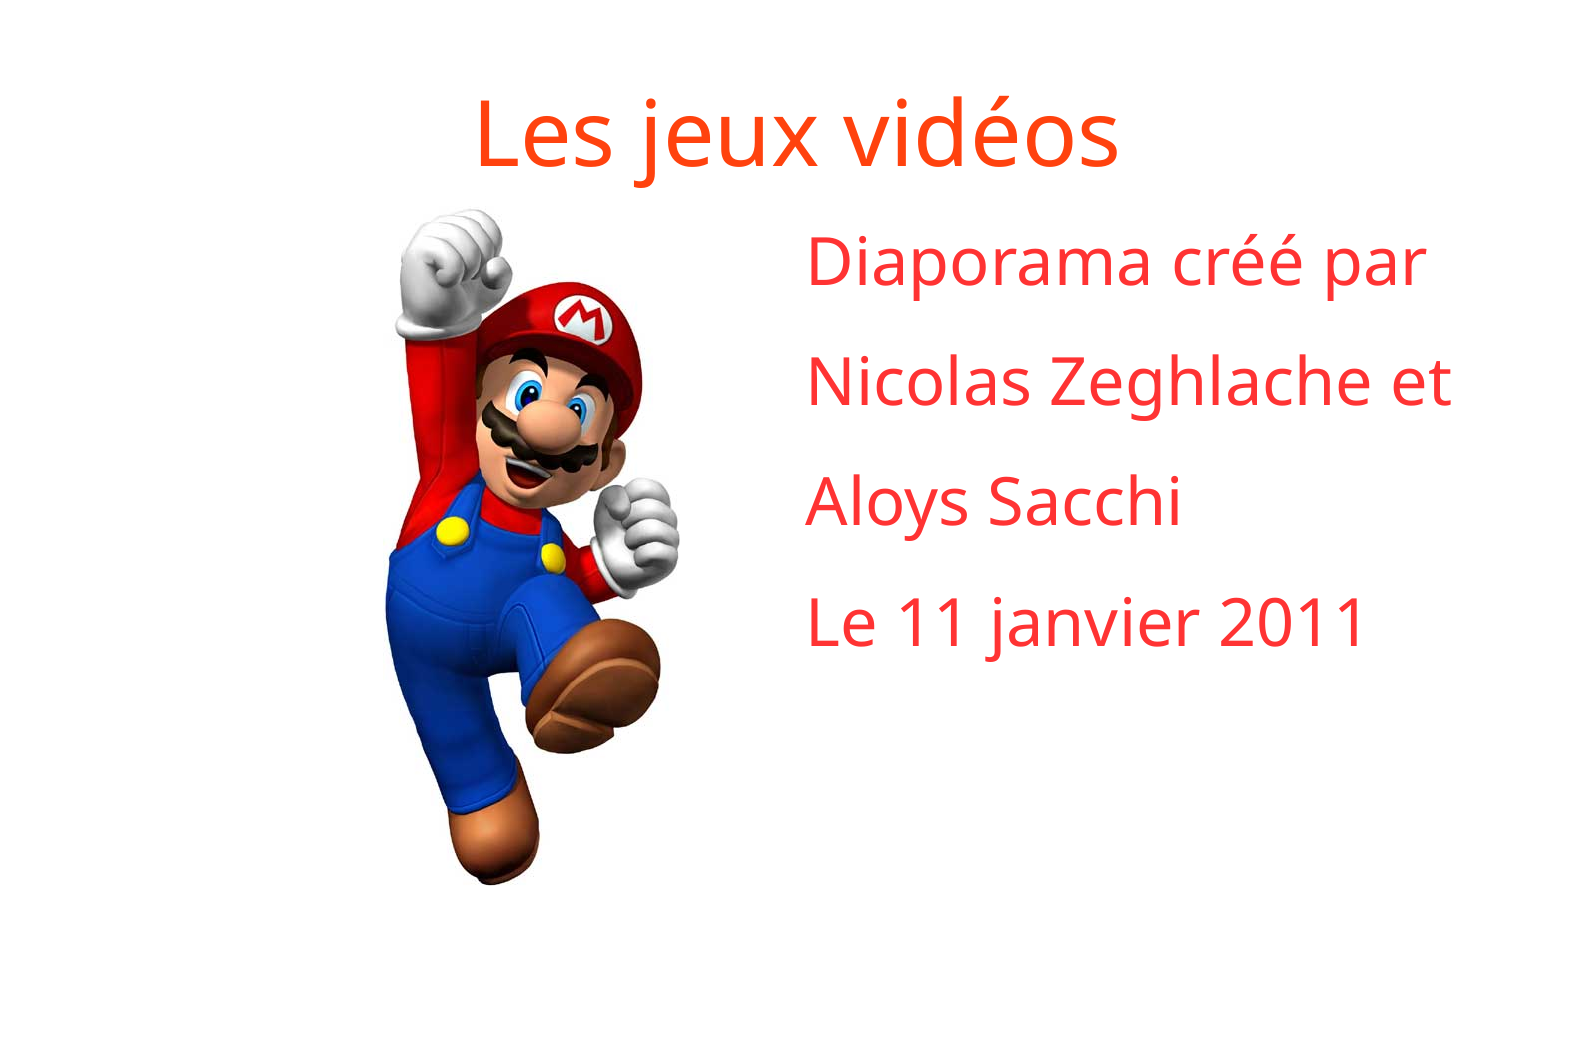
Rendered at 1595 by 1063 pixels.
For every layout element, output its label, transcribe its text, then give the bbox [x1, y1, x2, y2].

list Diaporama créé par Nicolas Zeghlache et Aloys Sacchi Le 11 janvier 2011 [805, 213, 1506, 945]
title Les jeux vidéos [79, 42, 1515, 220]
picture [383, 206, 680, 886]
